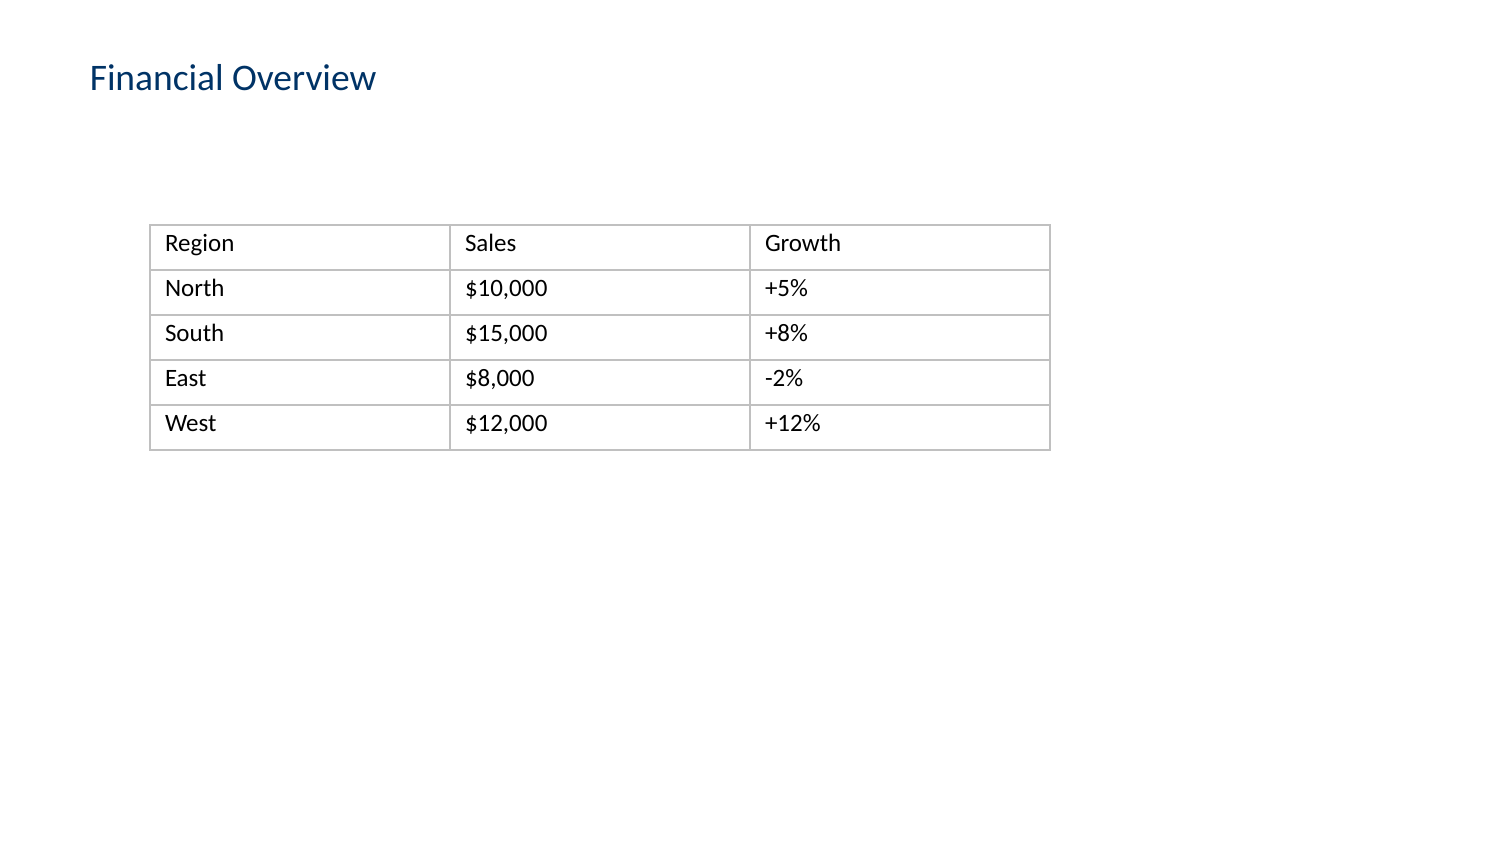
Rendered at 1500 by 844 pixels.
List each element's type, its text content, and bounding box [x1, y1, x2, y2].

table_cell +5% [751, 271, 1049, 314]
table_cell +12% [751, 406, 1049, 449]
table_header Growth [751, 226, 1049, 269]
table_cell -2% [751, 361, 1049, 404]
table_cell $10,000 [451, 271, 749, 314]
table_cell $15,000 [451, 316, 749, 359]
table_cell +8% [751, 316, 1049, 359]
table_cell $12,000 [451, 406, 749, 449]
table_cell East [151, 361, 449, 404]
table_cell South [151, 316, 449, 359]
table_header Sales [451, 226, 749, 269]
table_cell North [151, 271, 449, 314]
table_cell $8,000 [451, 361, 749, 404]
table_header Region [151, 226, 449, 269]
table_cell West [151, 406, 449, 449]
